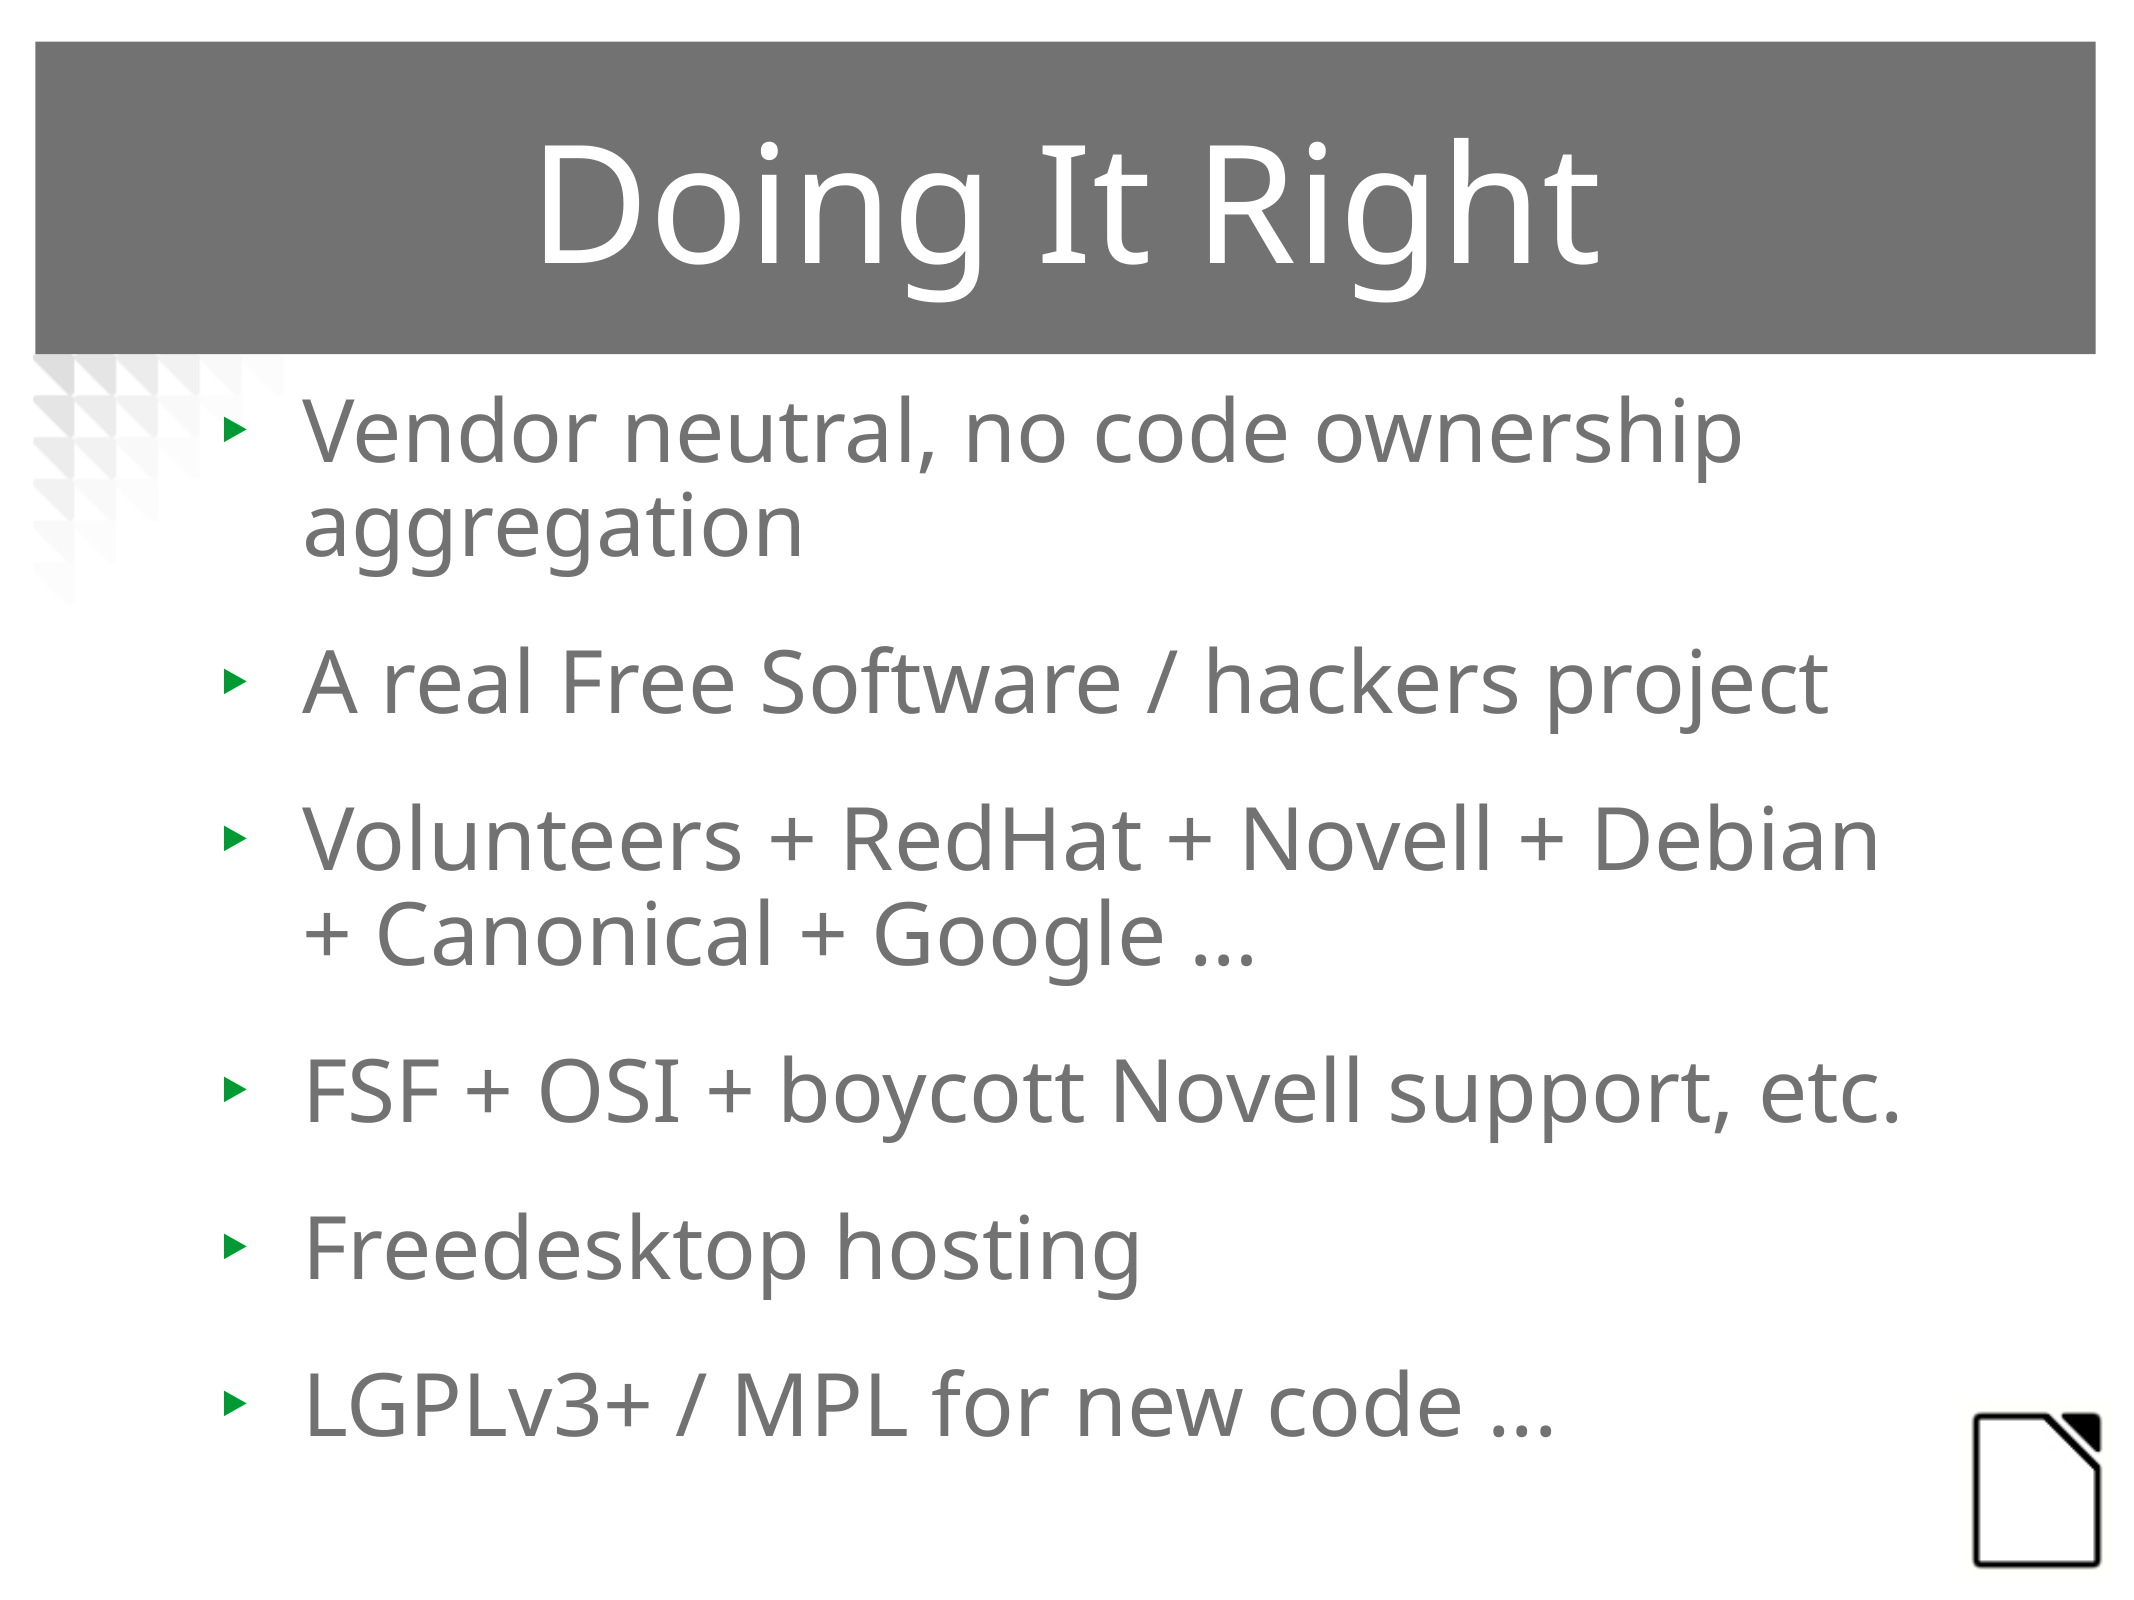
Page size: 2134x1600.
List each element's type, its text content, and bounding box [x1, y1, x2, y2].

picture [1962, 1402, 2113, 1580]
list Vendor neutral, no code ownership aggregation A real Free Software / hackers project Volunteers + RedHat + Novell + Debian + Canonical + Google … FSF + OSI + boycott Novell support, etc. Freedesktop hosting LGPLv3+ / MPL for new code ... [208, 375, 1925, 1467]
picture [33, 354, 284, 605]
title Doing It Right [35, 41, 2096, 355]
